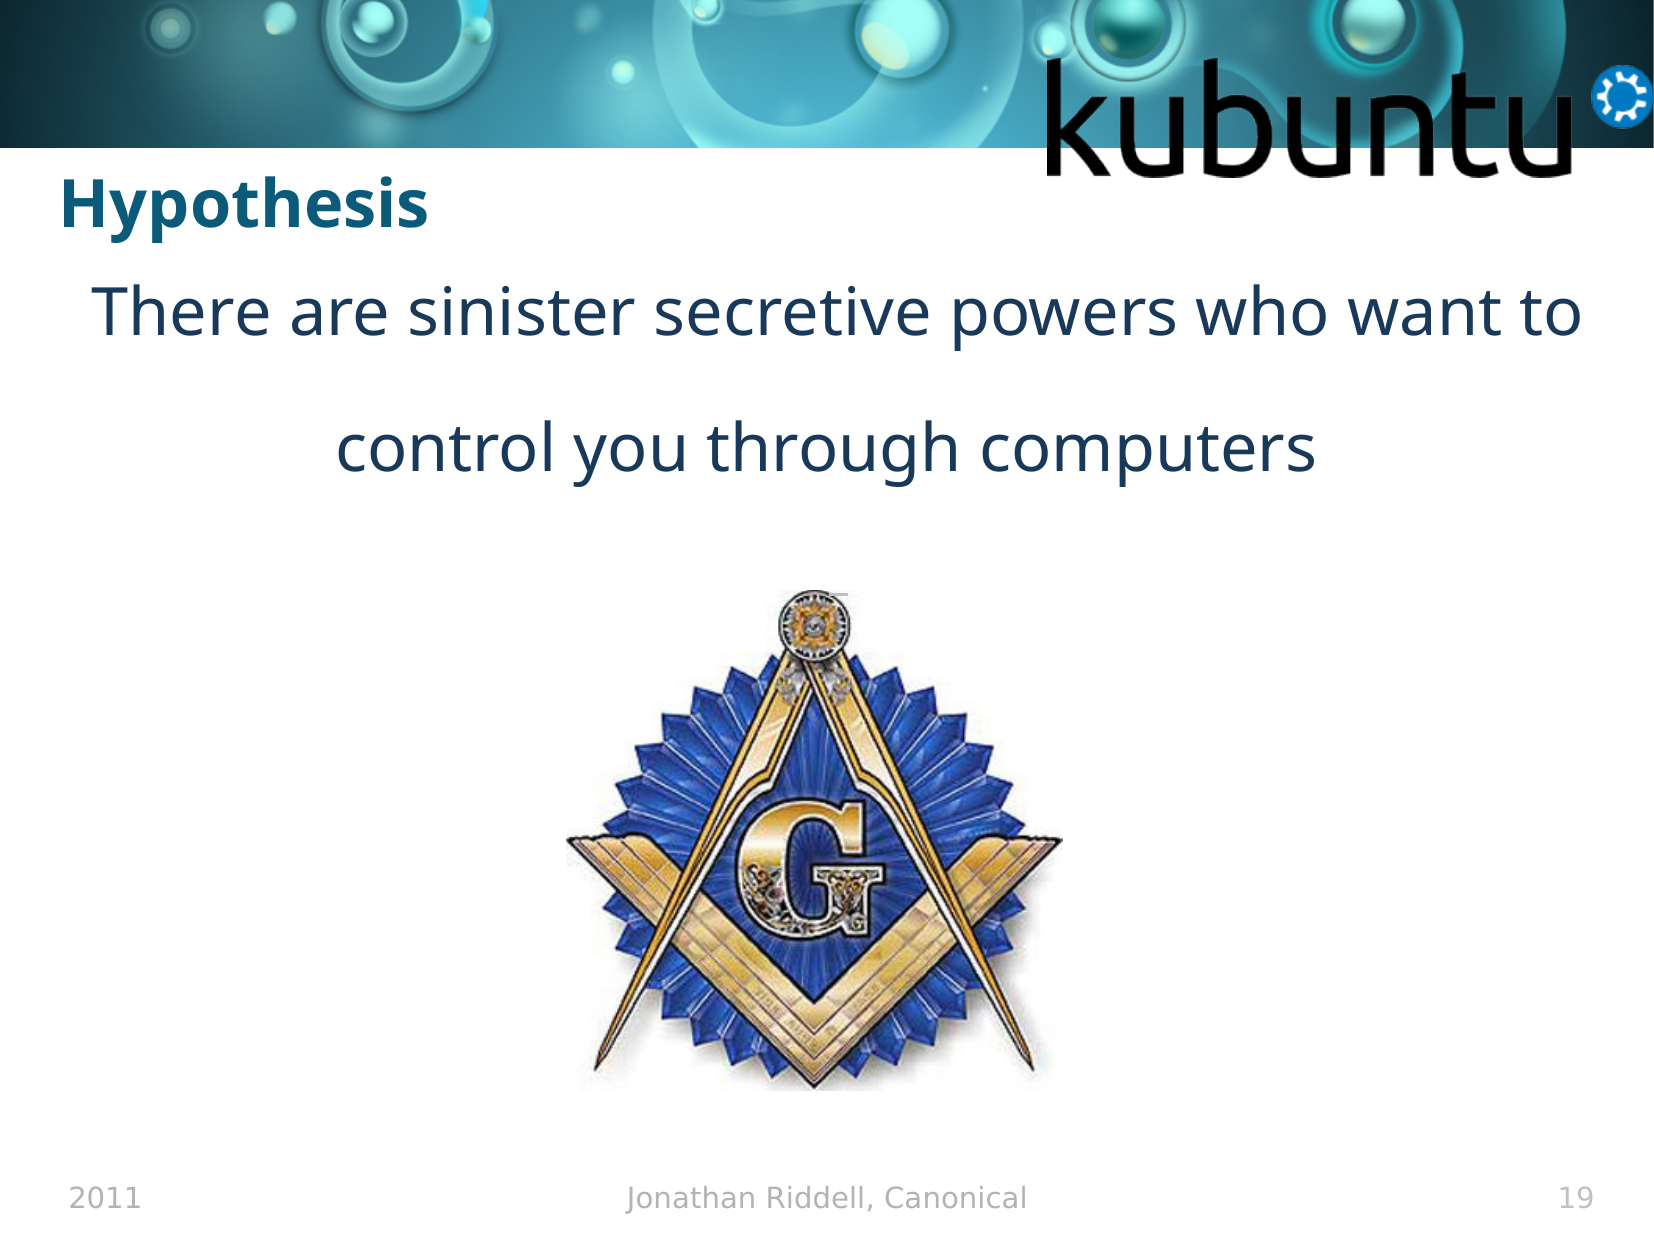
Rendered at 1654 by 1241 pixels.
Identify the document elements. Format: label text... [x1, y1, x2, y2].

subtitle There are sinister secretive powers who want to control you through computers [59, 261, 1595, 561]
title Hypothesis [59, 147, 1595, 257]
picture [0, 0, 1654, 178]
picture [566, 590, 1063, 1091]
